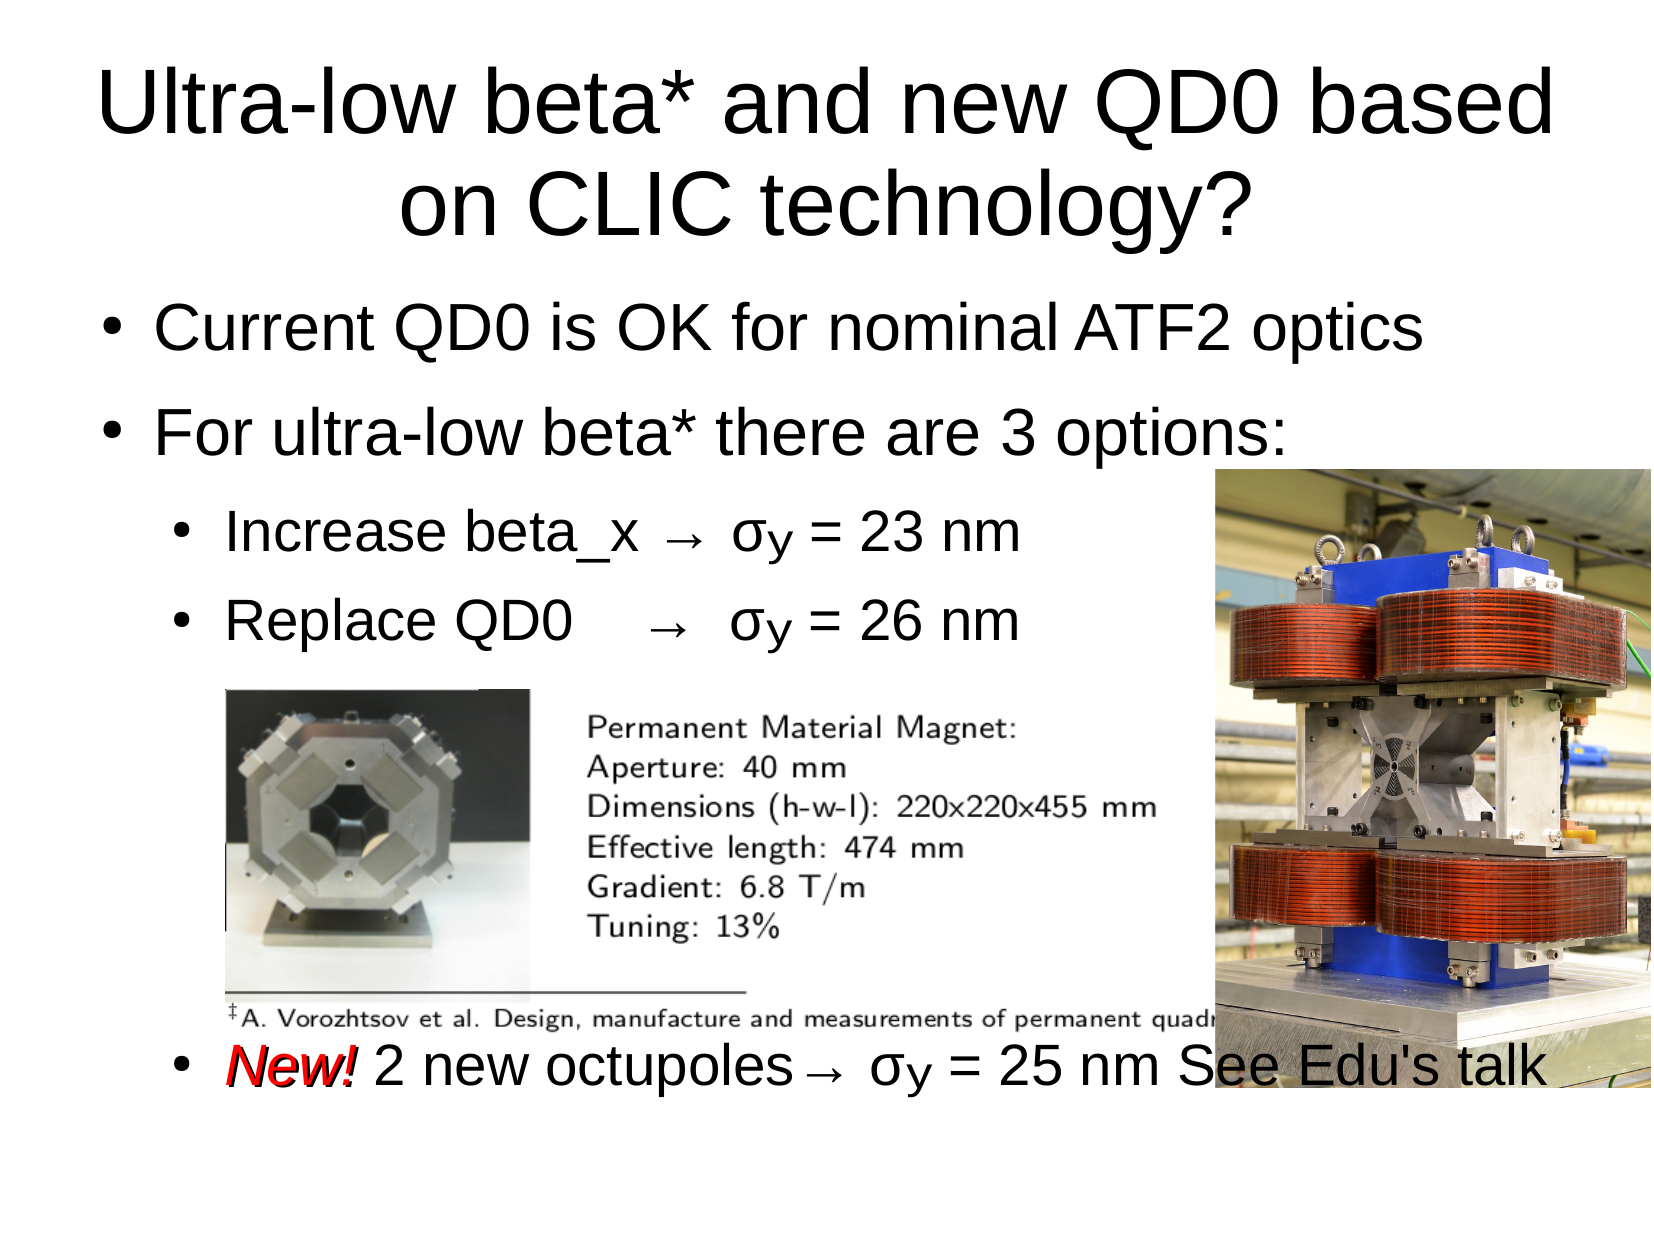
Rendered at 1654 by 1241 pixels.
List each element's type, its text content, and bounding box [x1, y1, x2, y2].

title Ultra-low beta* and new QD0 based on CLIC technology? [82, 49, 1571, 257]
list Current QD0 is OK for nominal ATF2 optics For ultra-low beta* there are 3 options: Increase beta_x → σy = 23 nm Replace QD0 → σy = 26 nm New! 2 new octupoles→ σy = 25 nm See Edu's talk [82, 290, 1613, 1241]
picture [1613, 469, 1651, 1088]
